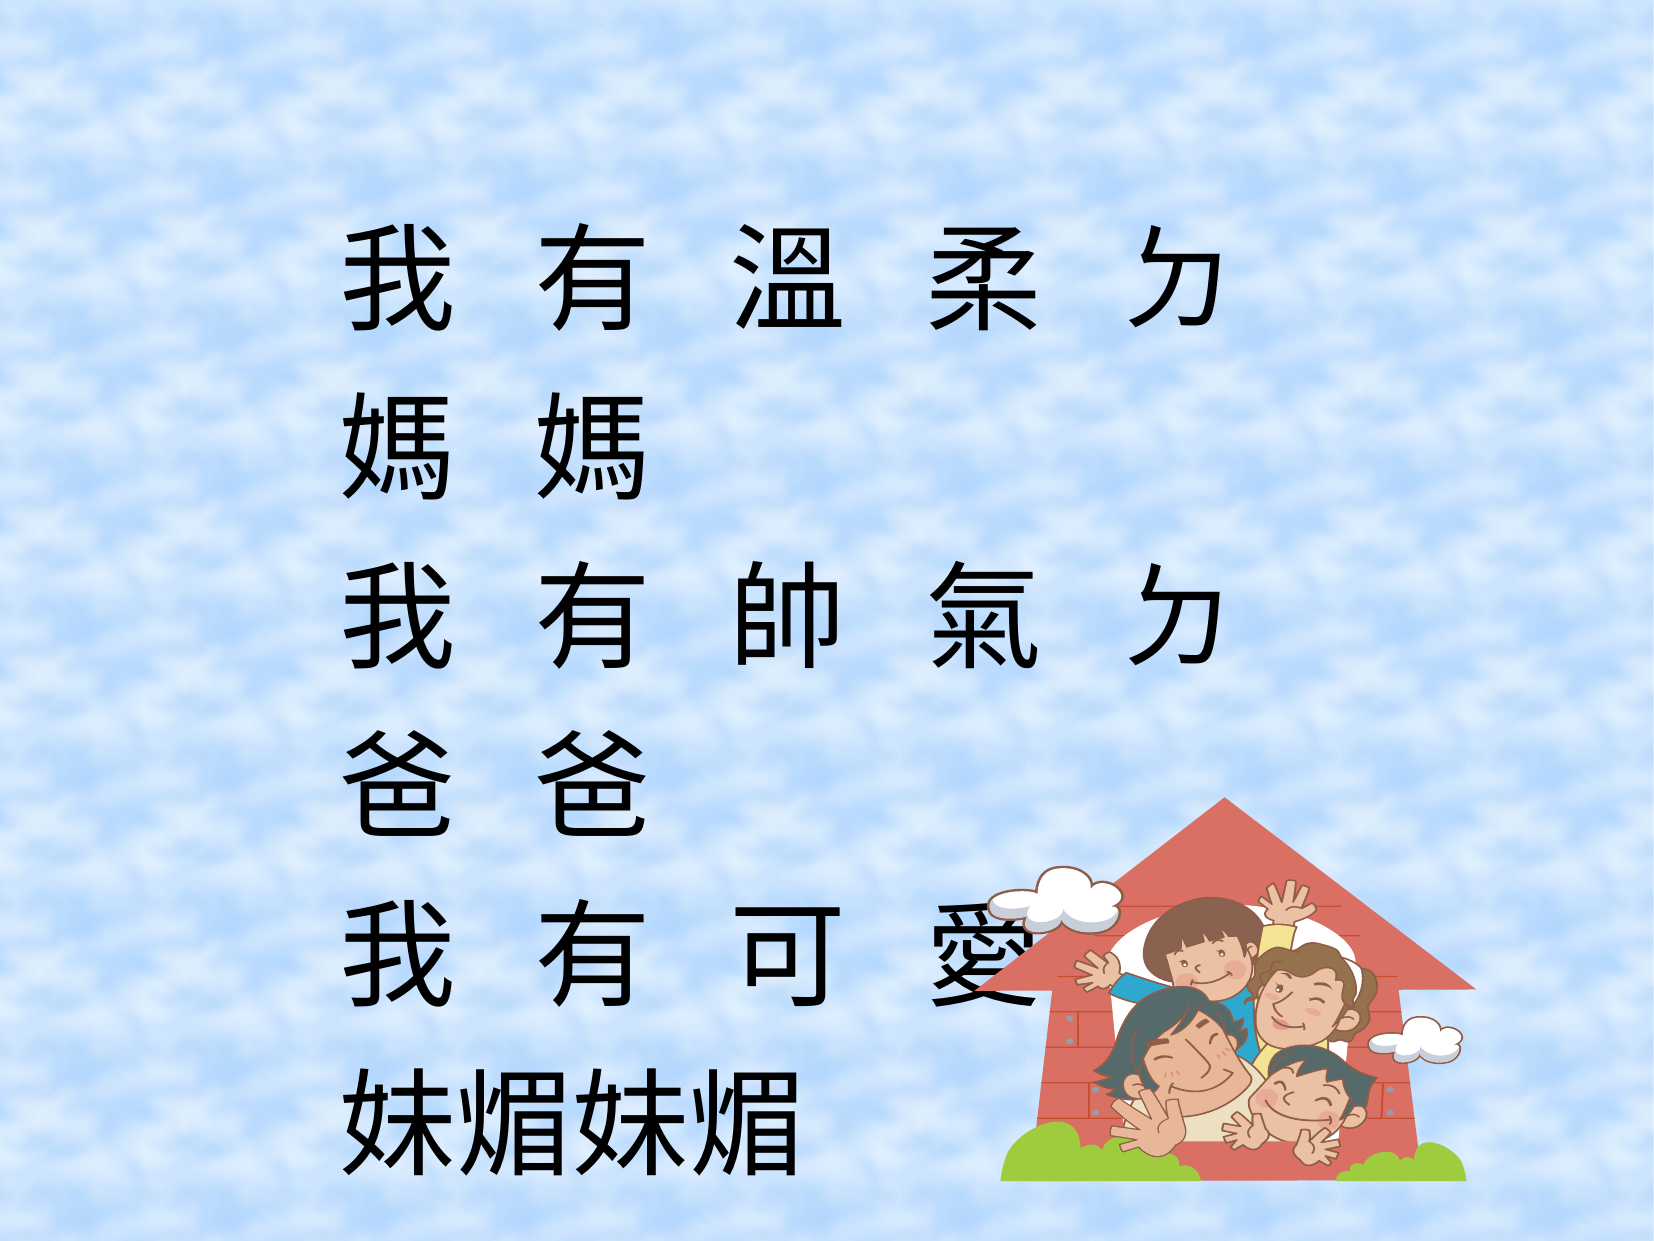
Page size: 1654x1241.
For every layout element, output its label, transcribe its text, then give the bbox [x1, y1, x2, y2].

picture [0, 0, 1654, 1241]
text_box 我 有 溫 柔 ㄉ 媽 媽 我 有 帥 氣 ㄉ 爸 爸 我 有 可 愛 ㄉ 妹煝妹煝 [324, 178, 1447, 1241]
